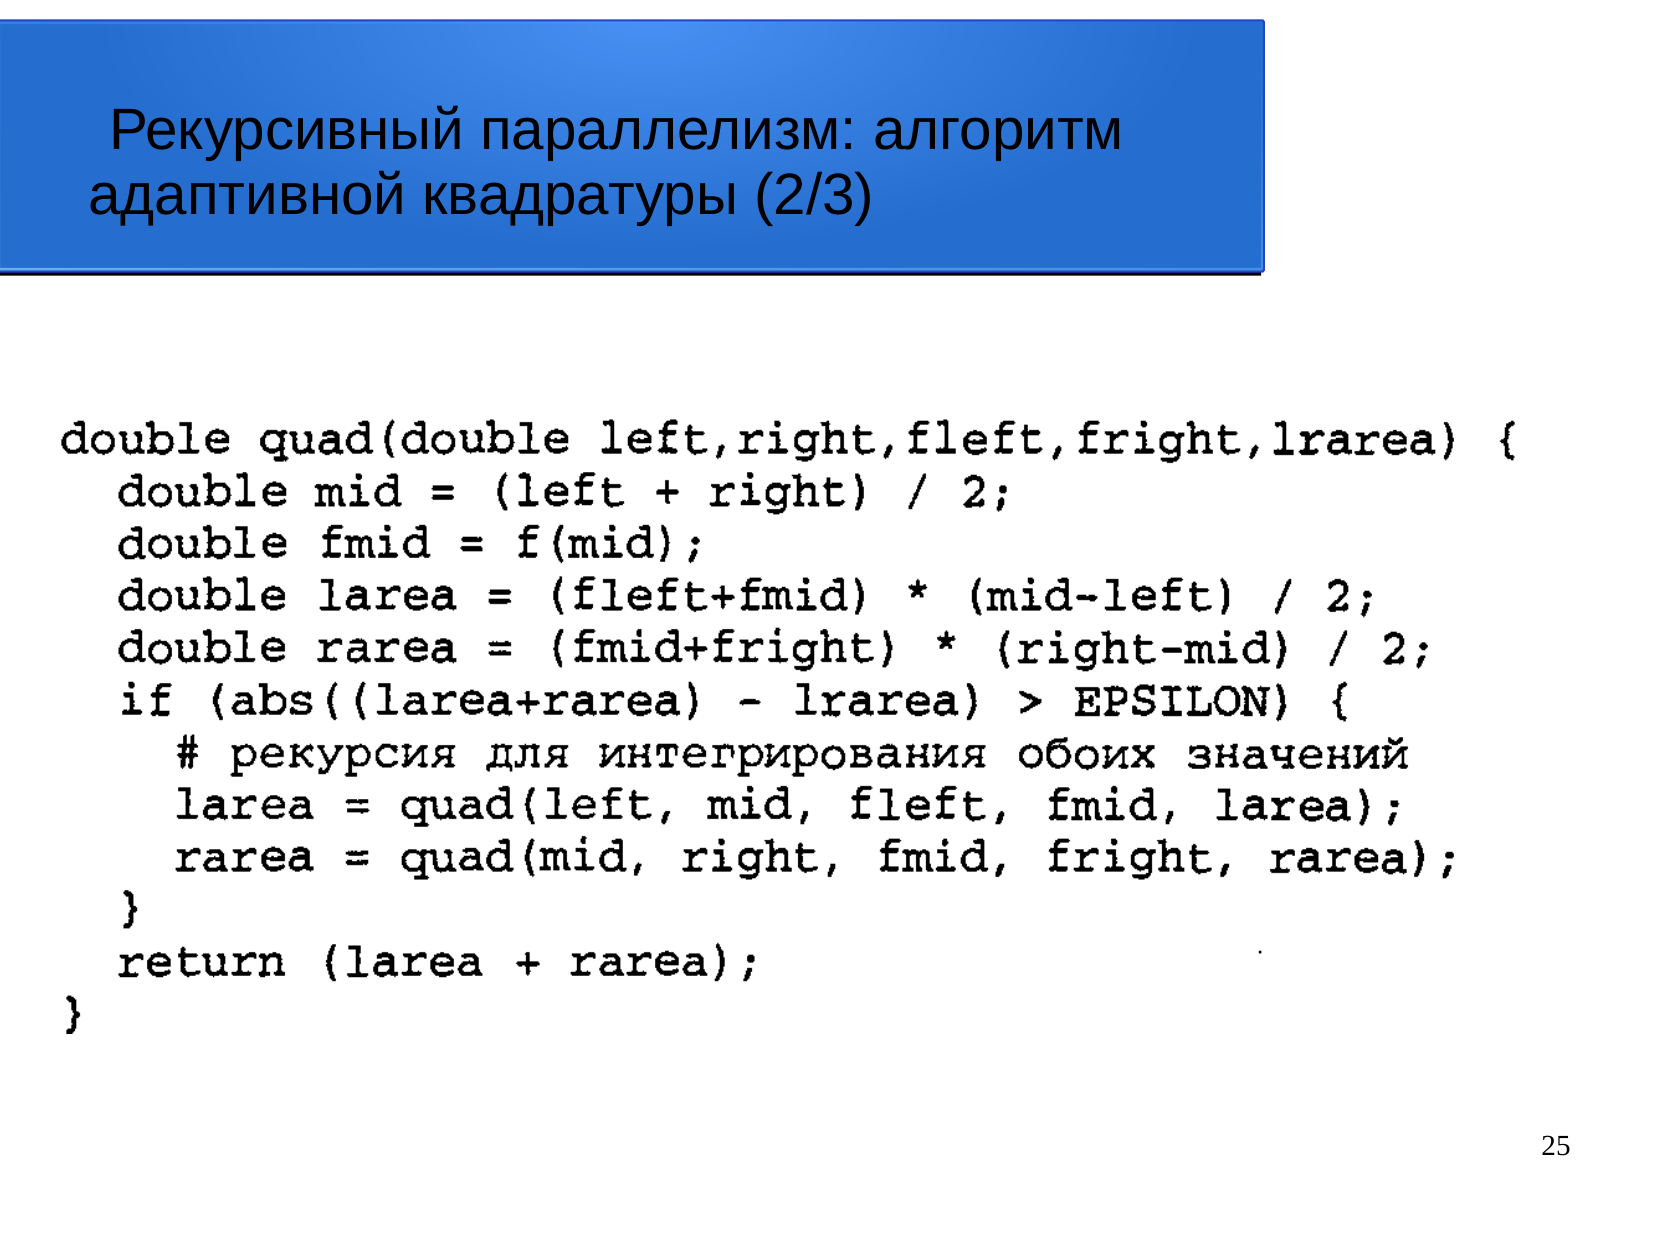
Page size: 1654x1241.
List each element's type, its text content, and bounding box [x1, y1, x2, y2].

picture [59, 413, 1536, 1034]
title Рекурсивный параллелизм: алгоритм адаптивной квадратуры (2/3) [88, 59, 1241, 264]
